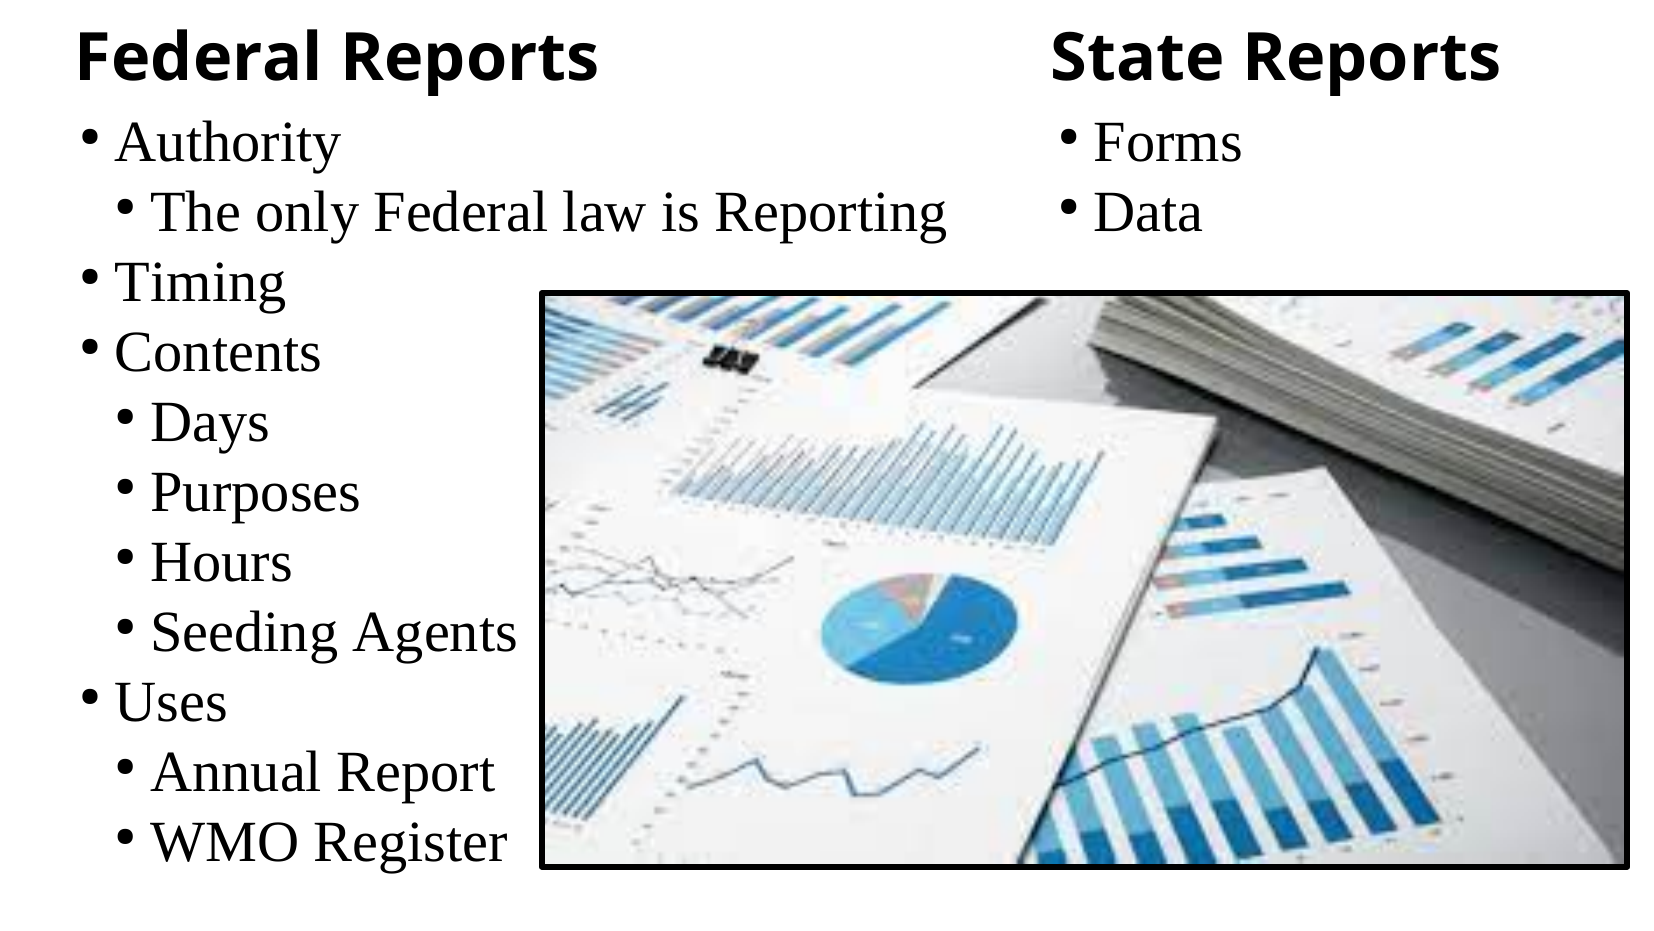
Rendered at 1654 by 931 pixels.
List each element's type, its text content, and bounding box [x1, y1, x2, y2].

title Federal Reports [0, 5, 676, 112]
title State Reports [938, 6, 1614, 112]
picture [544, 296, 1625, 864]
text_box Authority The only Federal law is Reporting Timing Contents Days Purposes Hours Seeding Agents Uses Annual Report WMO Register [64, 96, 1115, 931]
text_box Forms Data [1043, 96, 1469, 263]
